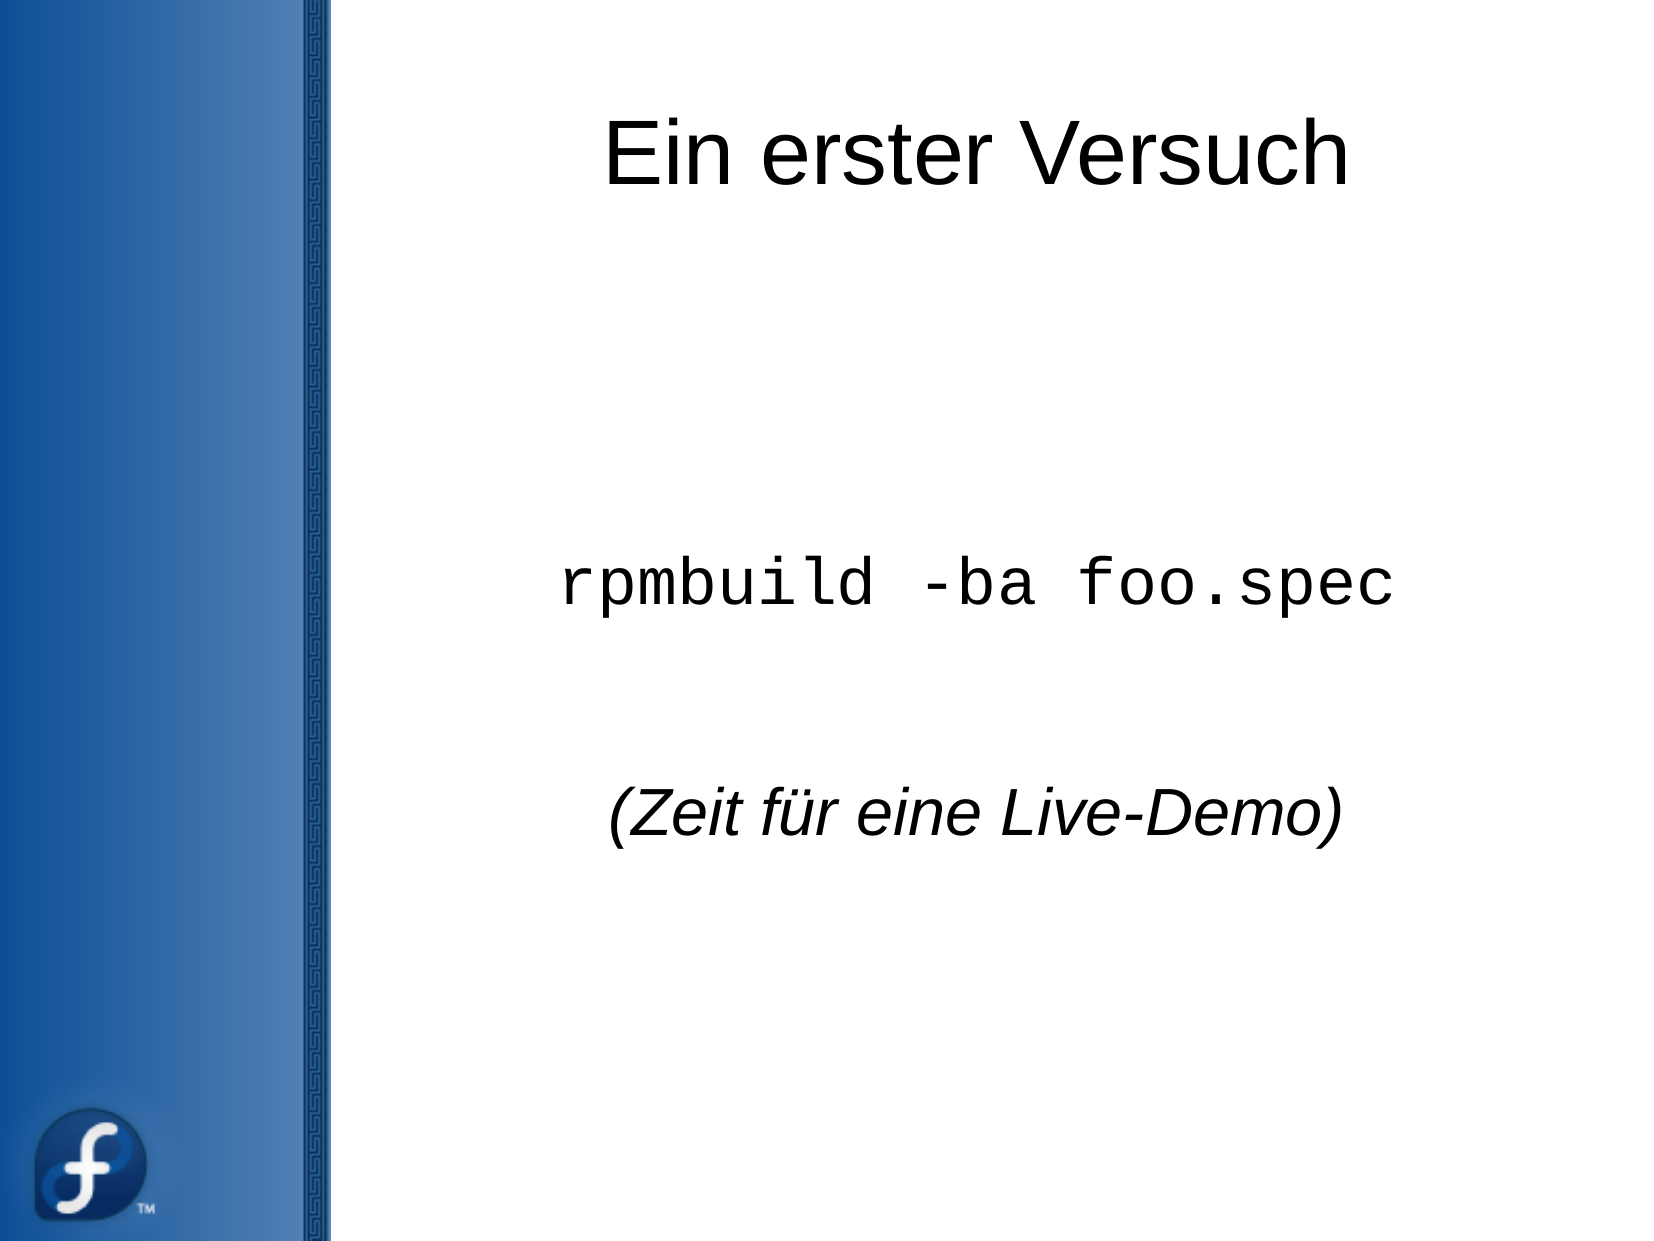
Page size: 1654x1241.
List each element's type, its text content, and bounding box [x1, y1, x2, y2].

subtitle rpmbuild -ba foo.spec (Zeit für eine Live-Demo) [383, 297, 1571, 1102]
picture [0, 0, 331, 1241]
title Ein erster Versuch [383, 49, 1571, 257]
